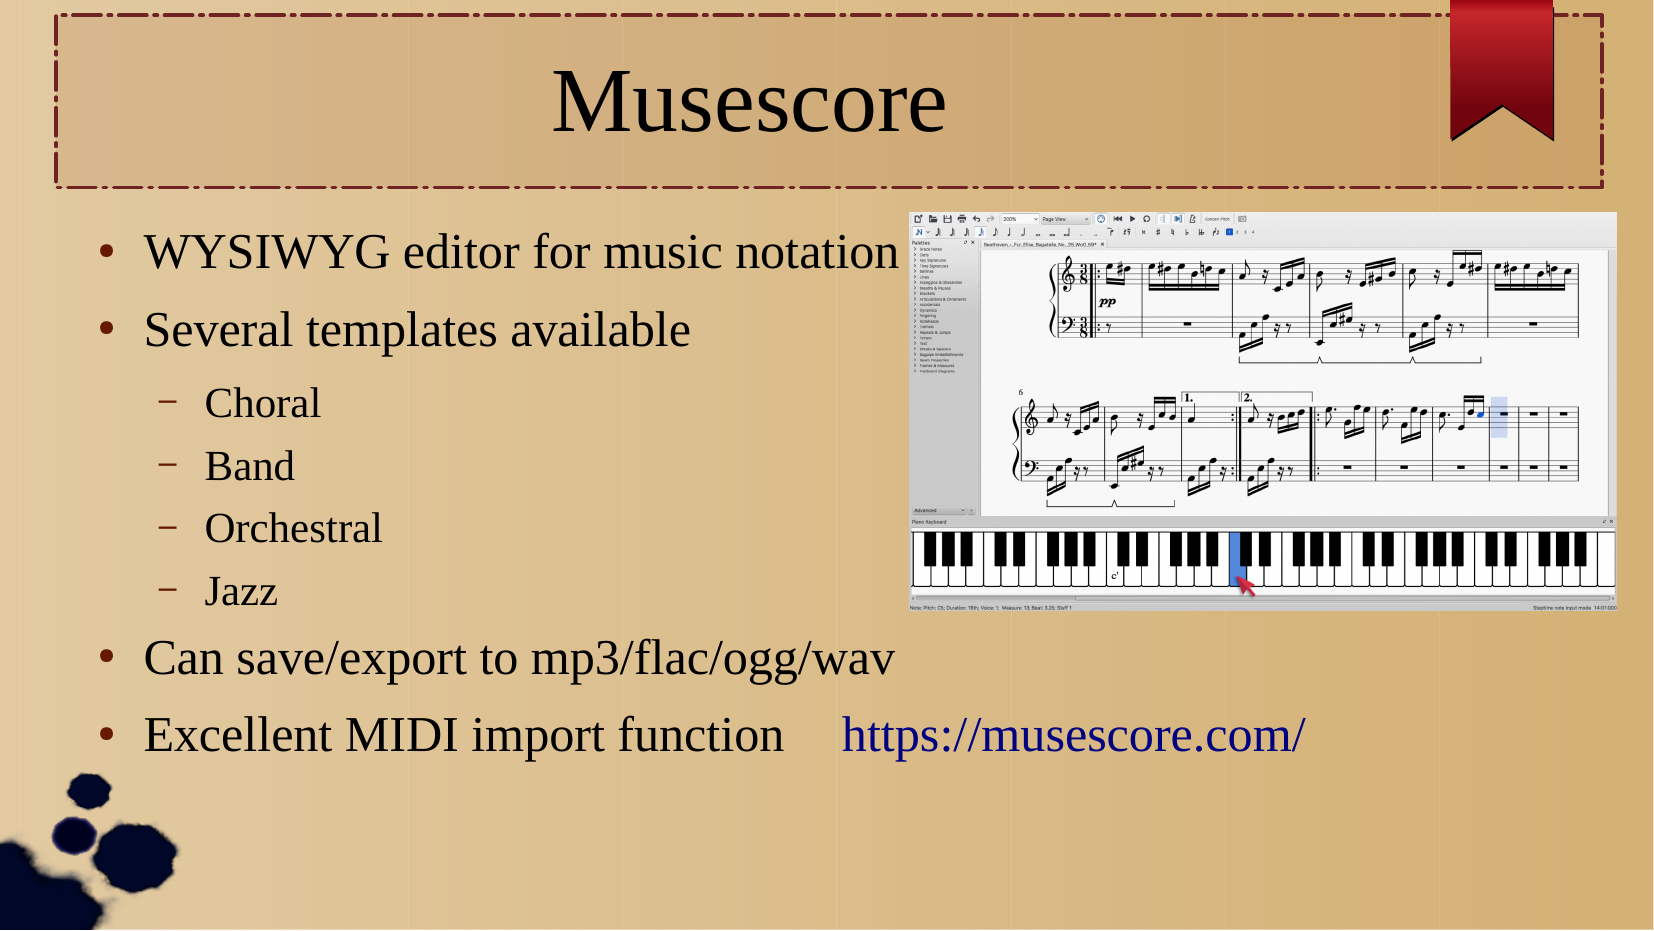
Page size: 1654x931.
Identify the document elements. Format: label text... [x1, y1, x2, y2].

list WYSIWYG editor for music notation Several templates available Choral Band Orchestral Jazz Can save/export to mp3/flac/ogg/wav Excellent MIDI import function https://musescore.com/ [82, 224, 1571, 764]
title Musescore [59, 11, 1441, 189]
picture [909, 212, 1617, 611]
